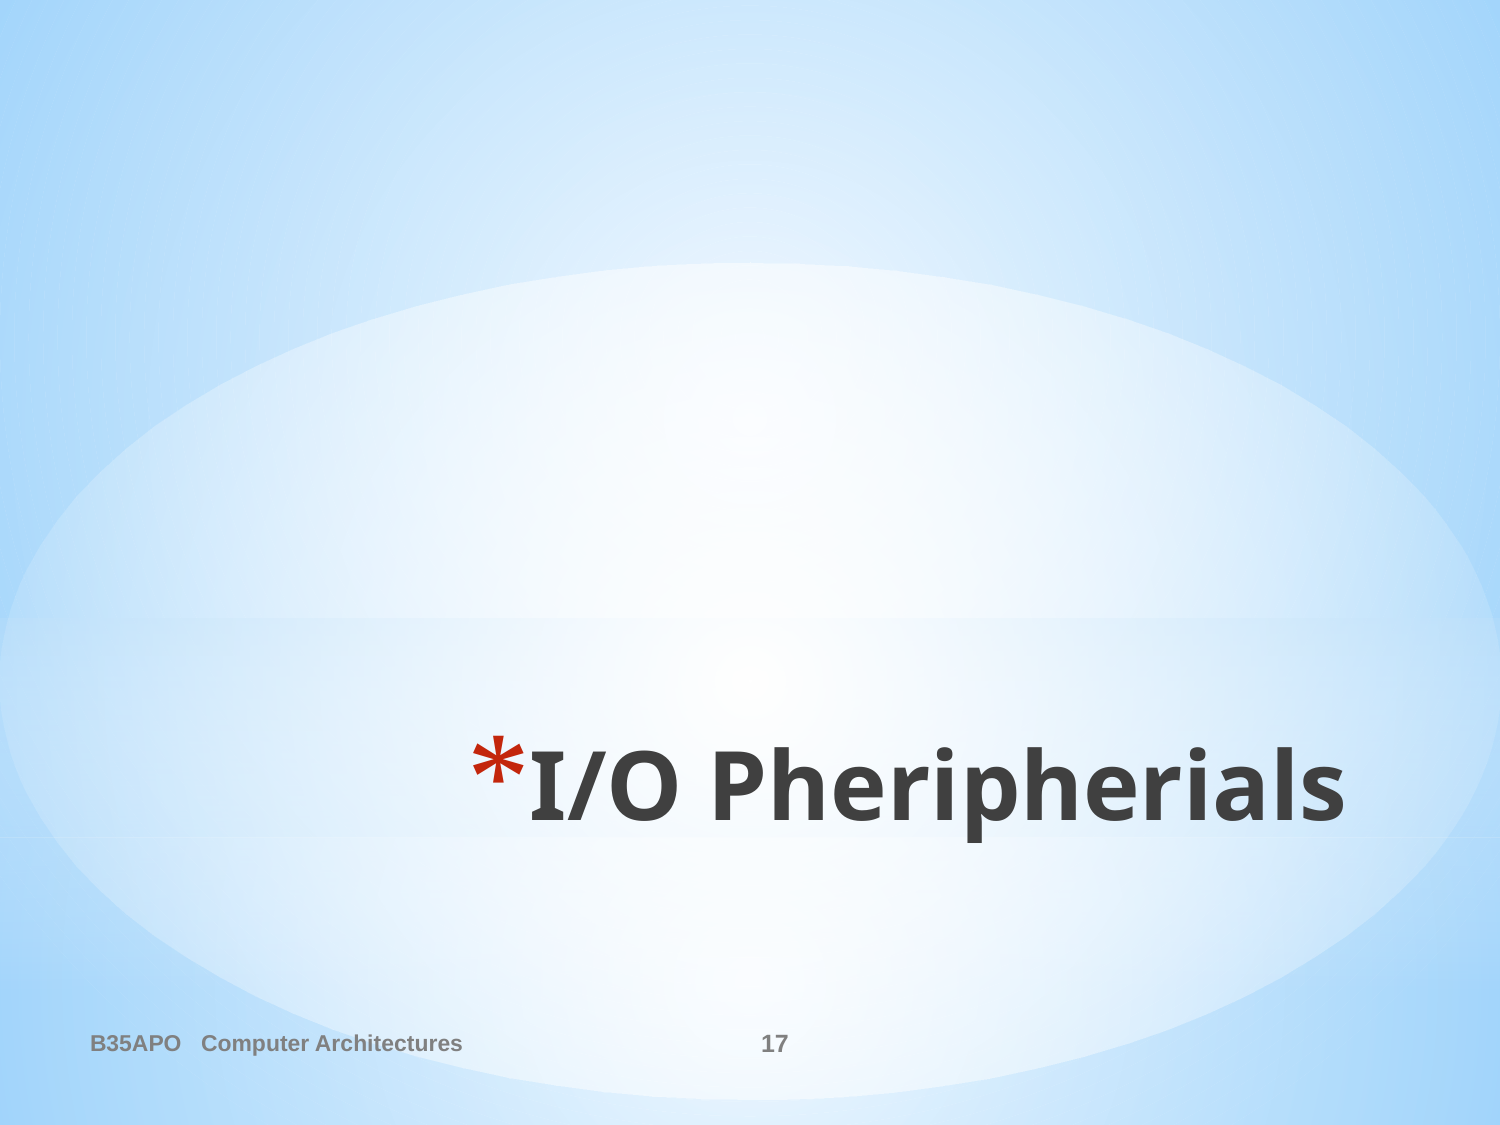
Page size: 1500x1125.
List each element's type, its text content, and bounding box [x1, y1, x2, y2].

slide_number <number> [624, 1012, 925, 1073]
title I/O Pheripherials [0, 717, 1363, 905]
footer B35APO Computer Architectures [75, 1012, 624, 1073]
